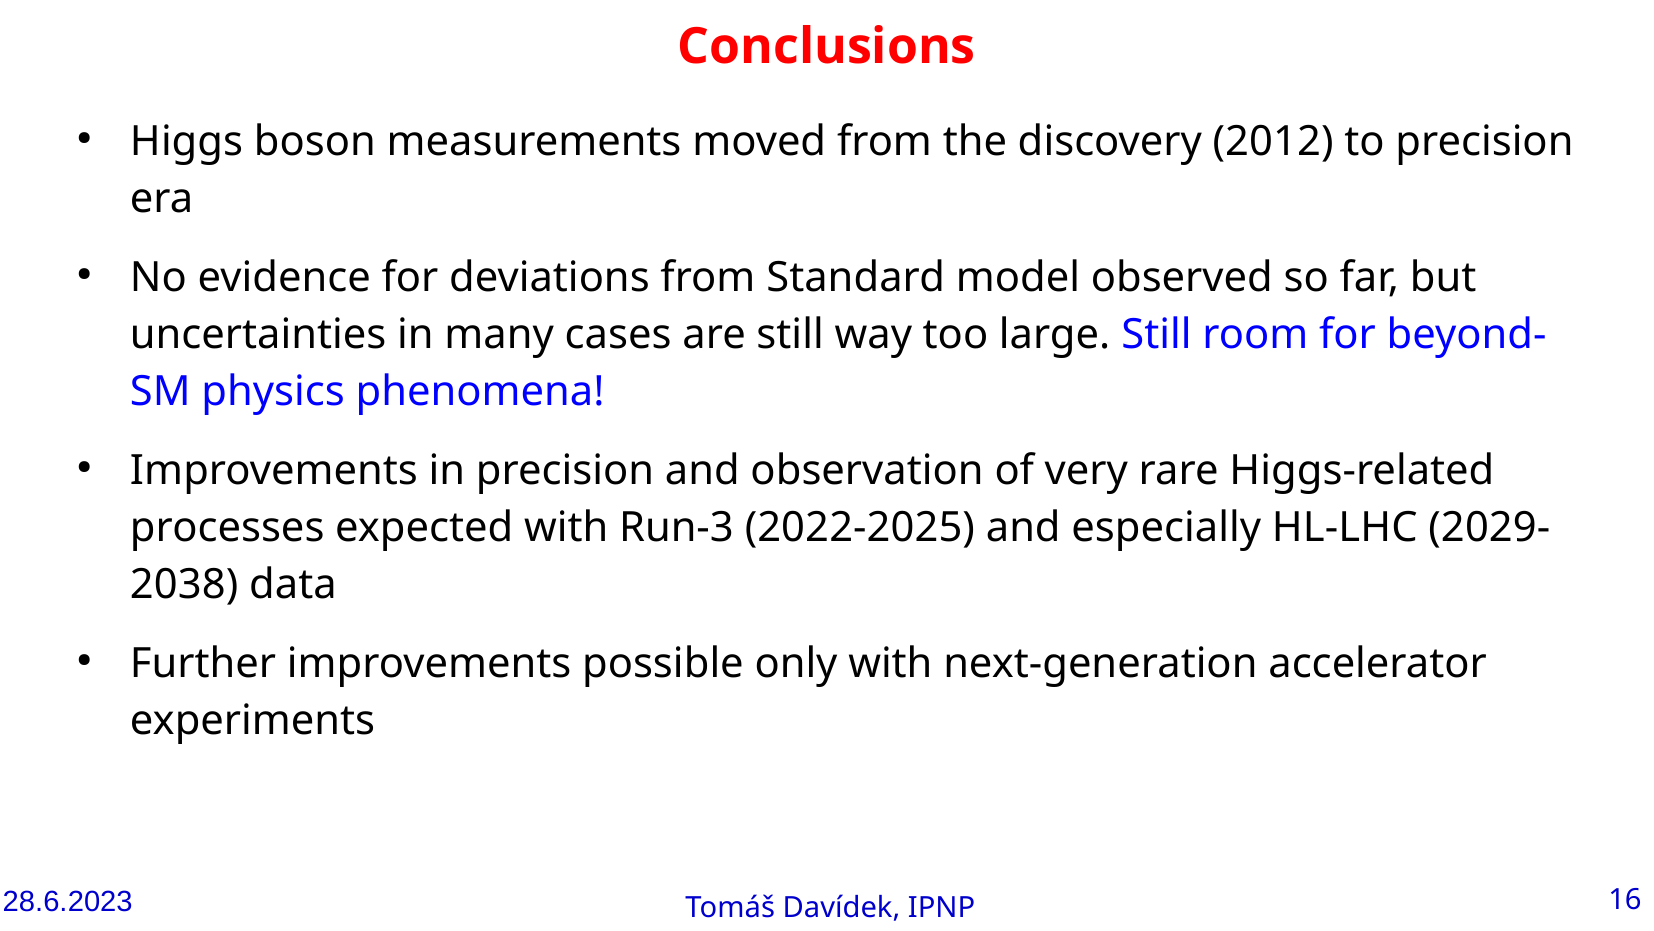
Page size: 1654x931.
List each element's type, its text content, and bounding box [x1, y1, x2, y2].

list Higgs boson measurements moved from the discovery (2012) to precision era No evidence for deviations from Standard model observed so far, but uncertainties in many cases are still way too large. Still room for beyond-SM physics phenomena! Improvements in precision and observation of very rare Higgs-related processes expected with Run-3 (2022-2025) and especially HL-LHC (2029-2038) data Further improvements possible only with next-generation accelerator experiments [59, 110, 1595, 857]
title Conclusions [82, 0, 1571, 89]
